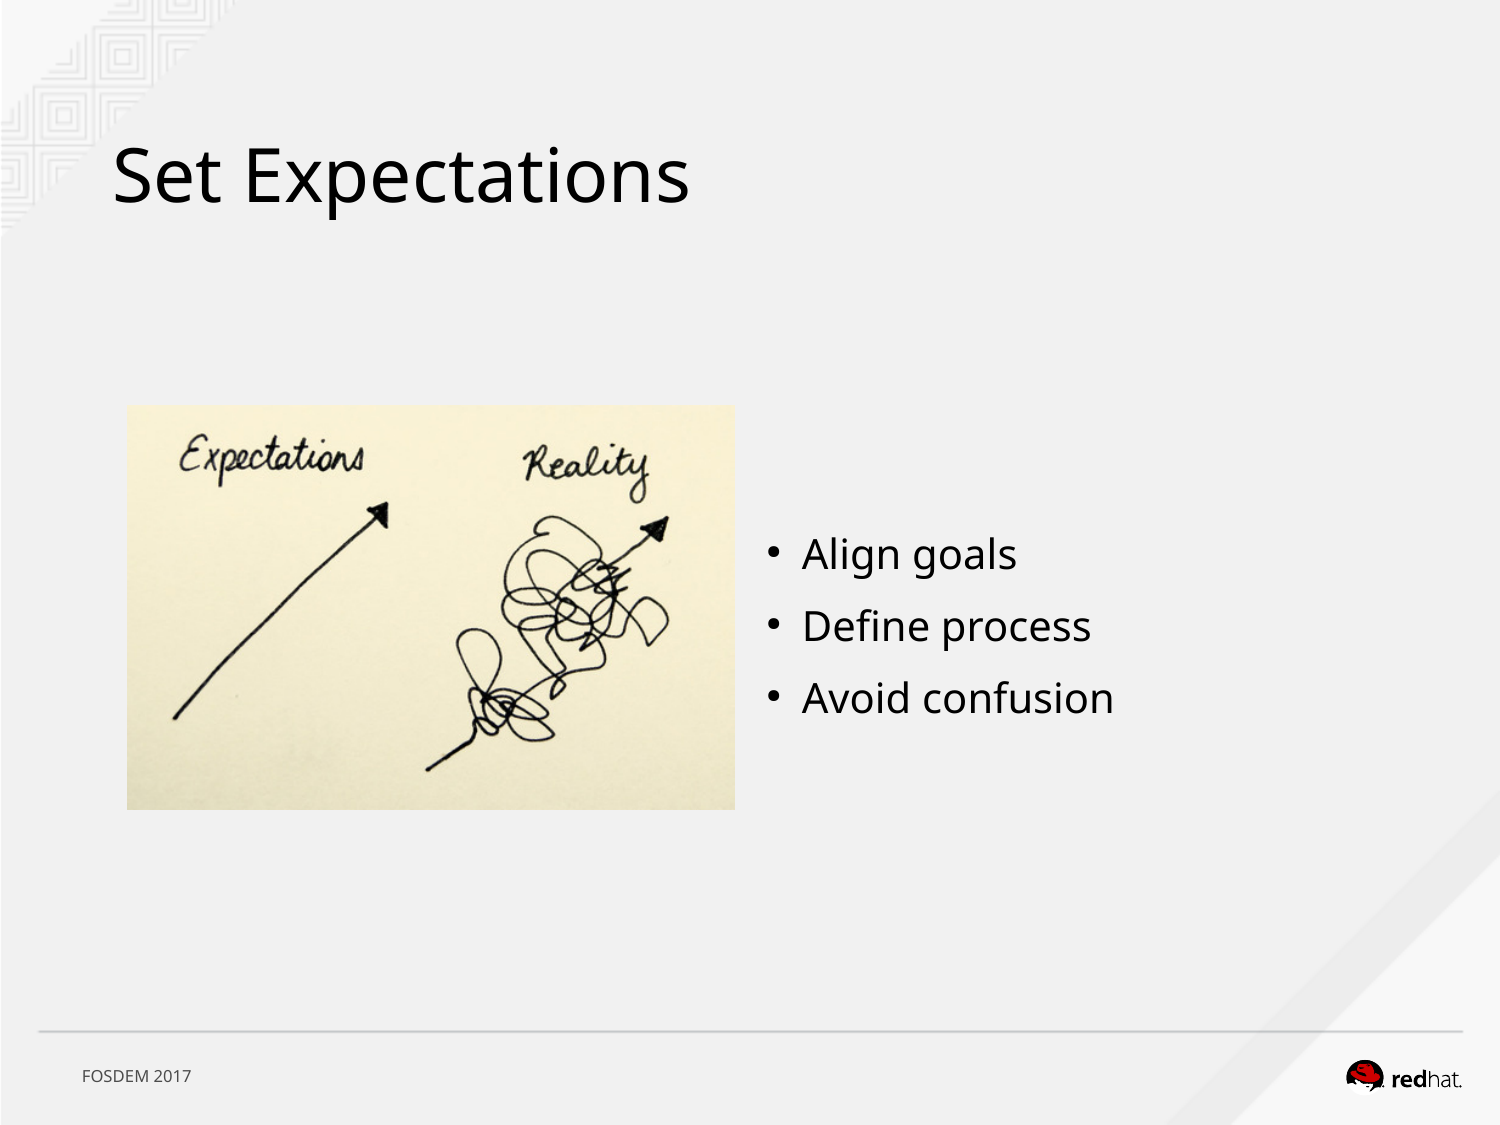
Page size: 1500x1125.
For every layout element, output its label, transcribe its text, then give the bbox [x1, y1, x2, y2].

text_box Align goals Define process Avoid confusion [766, 525, 1389, 715]
picture [0, 0, 1500, 1125]
title Set Expectations [112, 0, 1388, 225]
